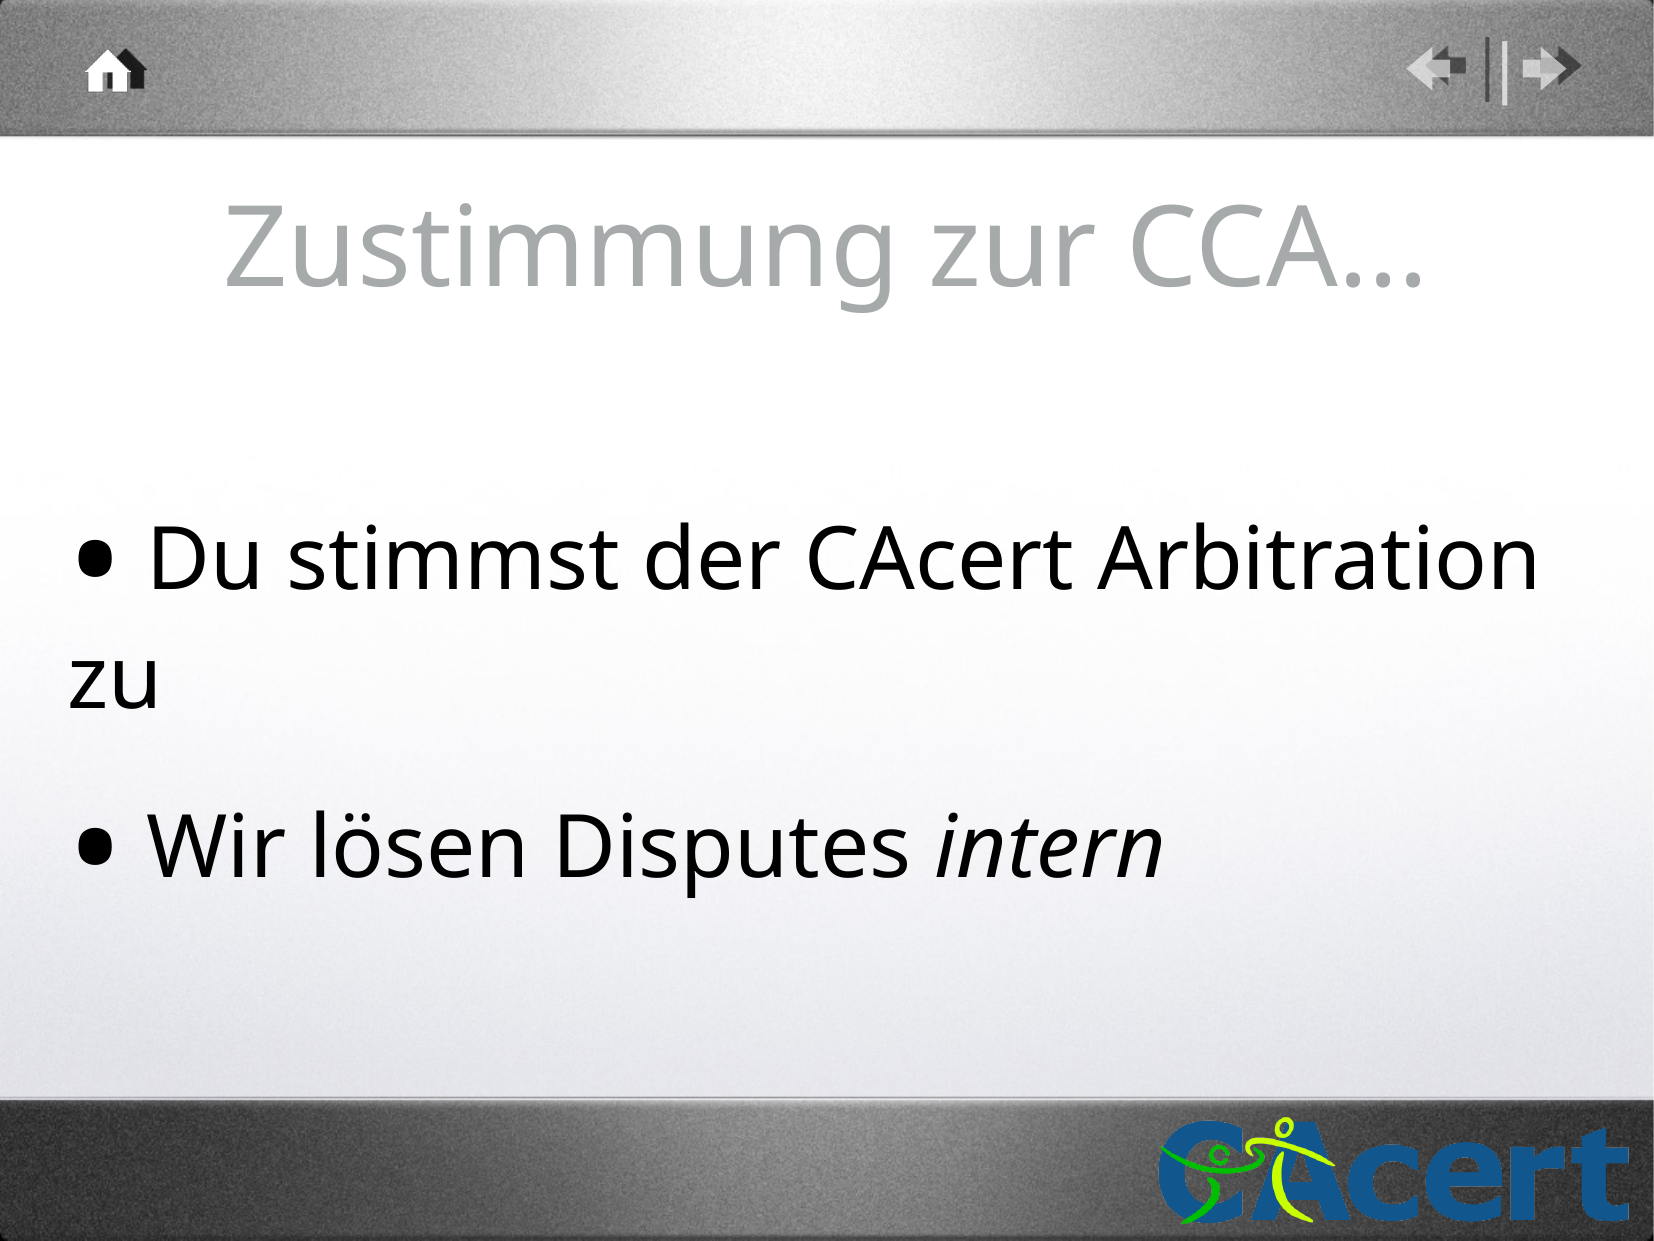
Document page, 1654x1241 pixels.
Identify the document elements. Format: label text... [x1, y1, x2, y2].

picture [0, 0, 1654, 1241]
list Du stimmst der CAcert Arbitration zu Wir lösen Disputes intern [59, 336, 1565, 1063]
title Zustimmung zur CCA... [161, 143, 1493, 336]
